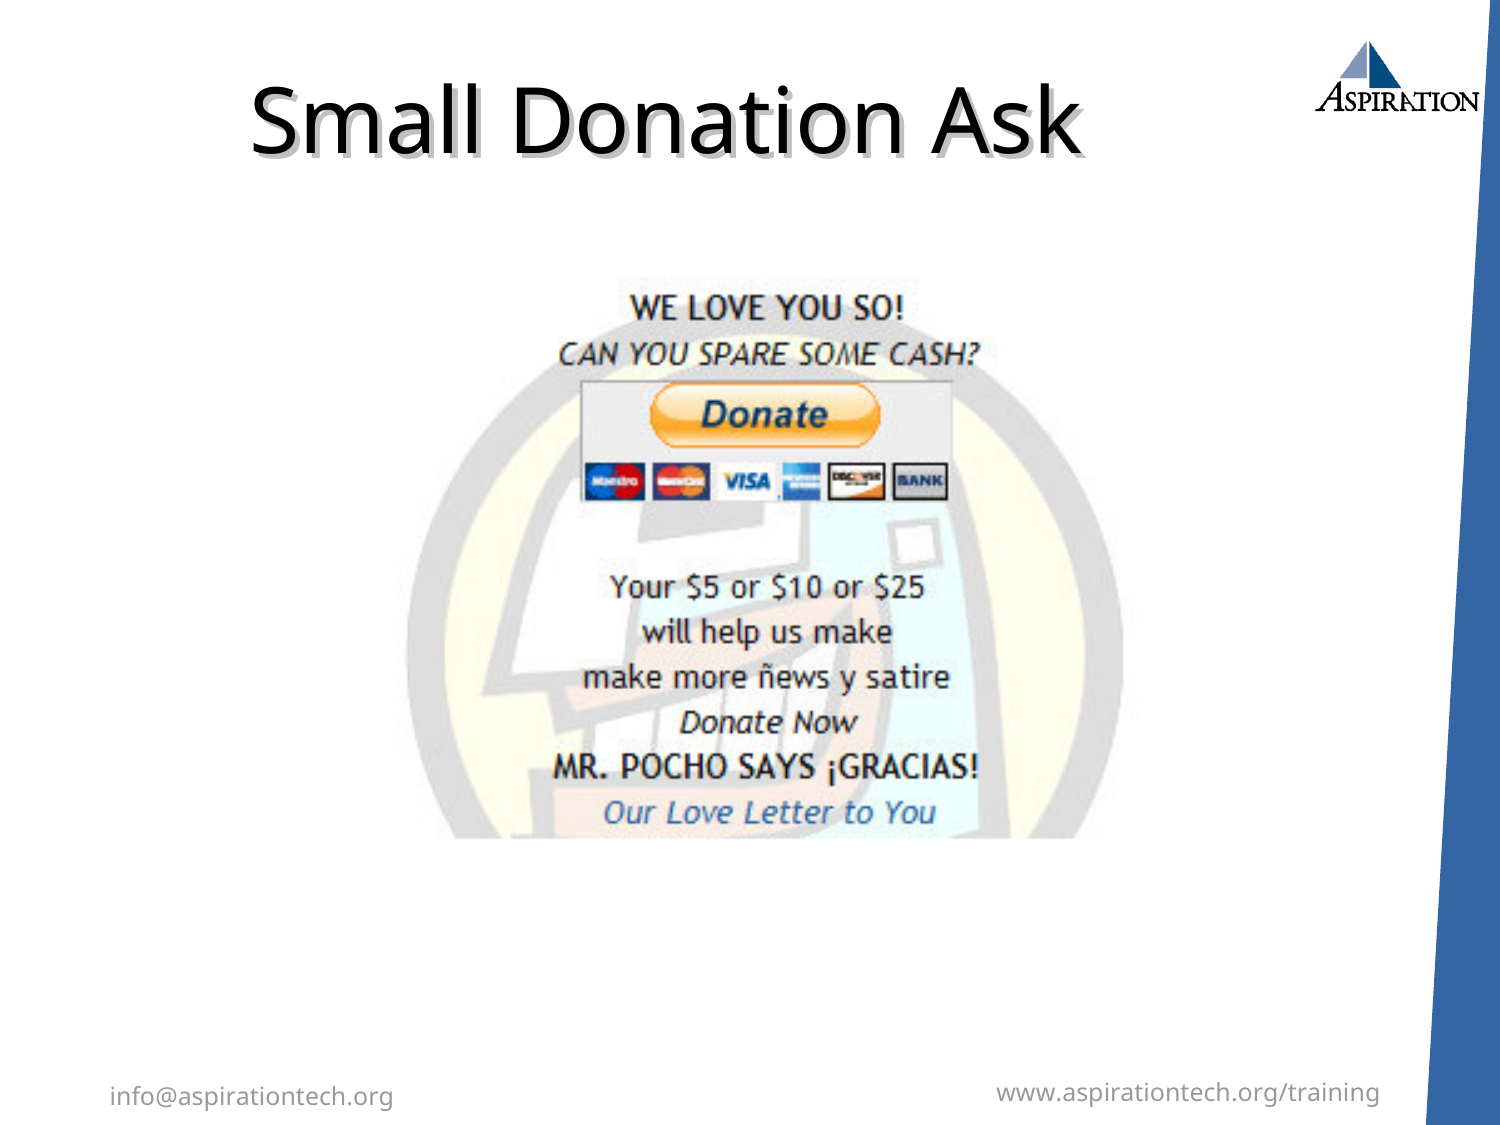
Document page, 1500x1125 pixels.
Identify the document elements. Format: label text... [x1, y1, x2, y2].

title Small Donation Ask [49, 19, 1284, 206]
picture [1315, 41, 1480, 120]
picture [318, 238, 1179, 892]
